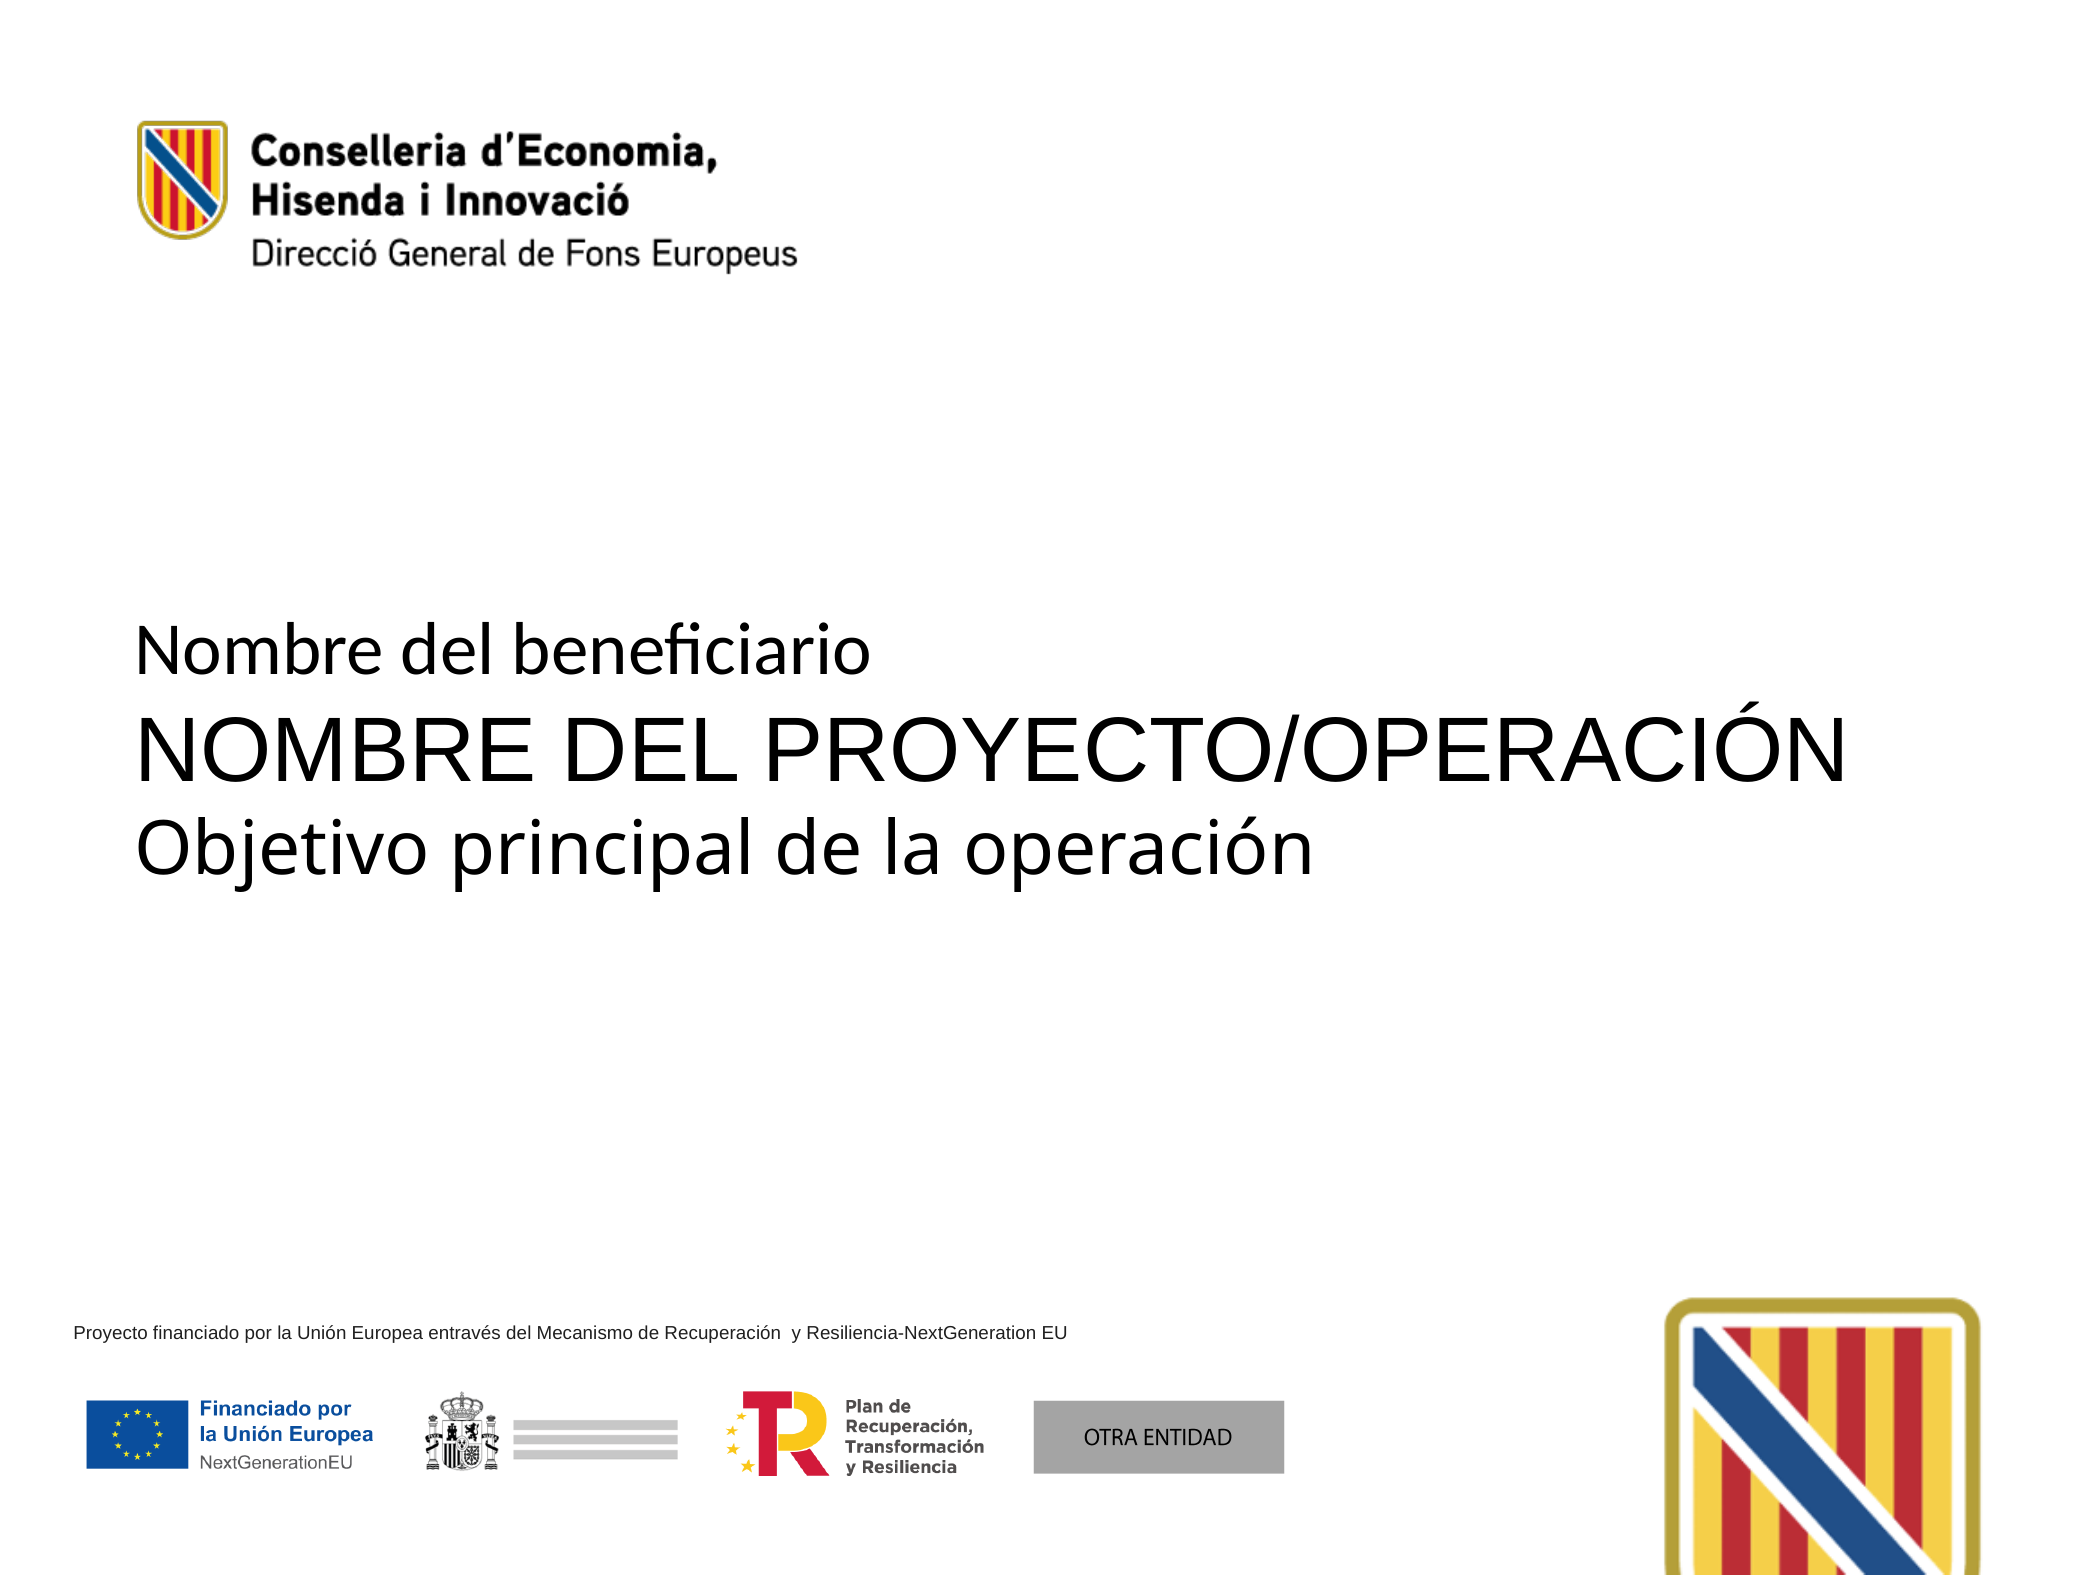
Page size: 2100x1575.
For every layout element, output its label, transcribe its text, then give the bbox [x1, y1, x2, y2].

text_box Proyecto financiado por la Unión Europea entravés del Mecanismo de Recuperación y Resiliencia-NextGeneration EU [58, 1313, 1498, 1391]
picture [0, 0, 1012, 661]
text_box Nombre del beneficiario NOMBRE DEL PROYECTO/OPERACIÓN Objetivo principal de la operación [119, 591, 1996, 900]
picture [58, 1374, 1008, 1492]
picture [1029, 1395, 1291, 1480]
picture [1521, 1244, 2042, 1575]
